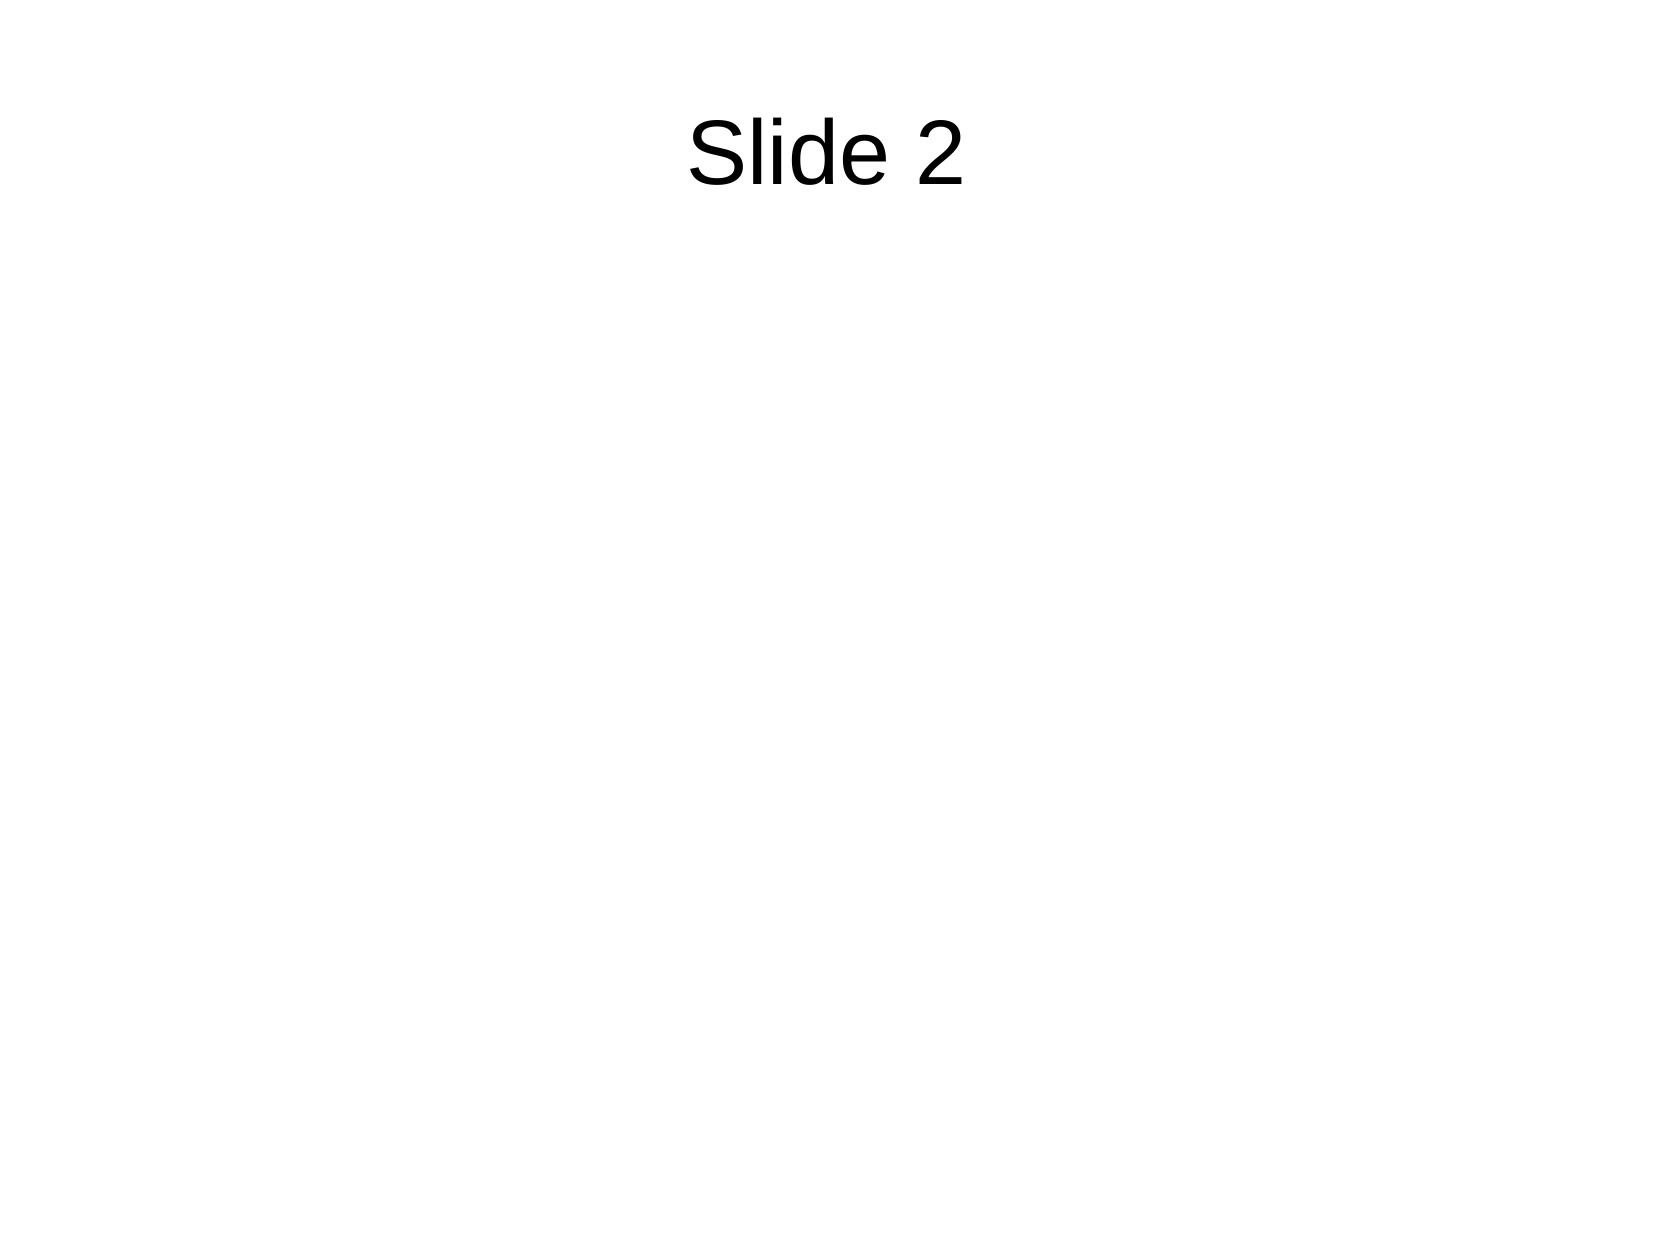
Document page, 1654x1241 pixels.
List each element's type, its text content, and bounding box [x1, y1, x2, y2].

title Slide 2 [82, 56, 1571, 250]
